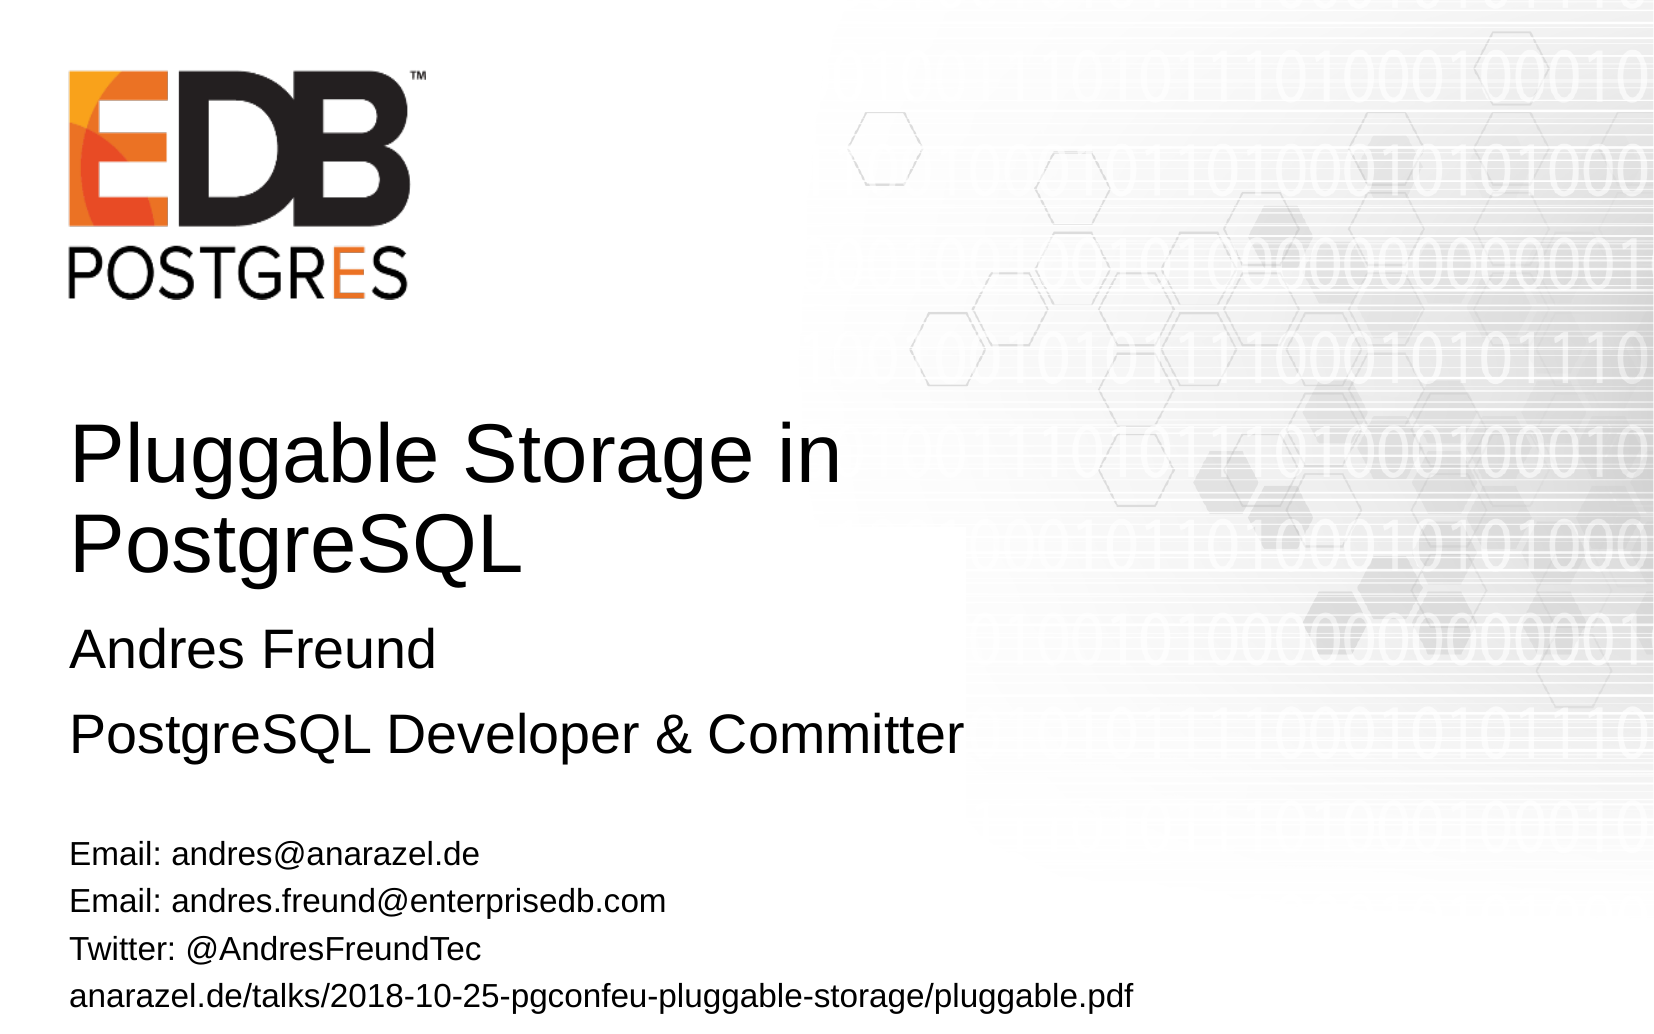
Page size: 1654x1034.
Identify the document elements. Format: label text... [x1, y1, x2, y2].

list Andres Freund PostgreSQL Developer & Committer [54, 613, 1275, 752]
title Pluggable Storage in PostgreSQL [55, 403, 1276, 609]
picture [14, 15, 426, 300]
list Email: andres@anarazel.de Email: andres.freund@enterprisedb.com Twitter: @AndresFreundTec anarazel.de/talks/2018-10-25-pgconfeu-pluggable-storage/pluggable.pdf [54, 825, 1275, 973]
